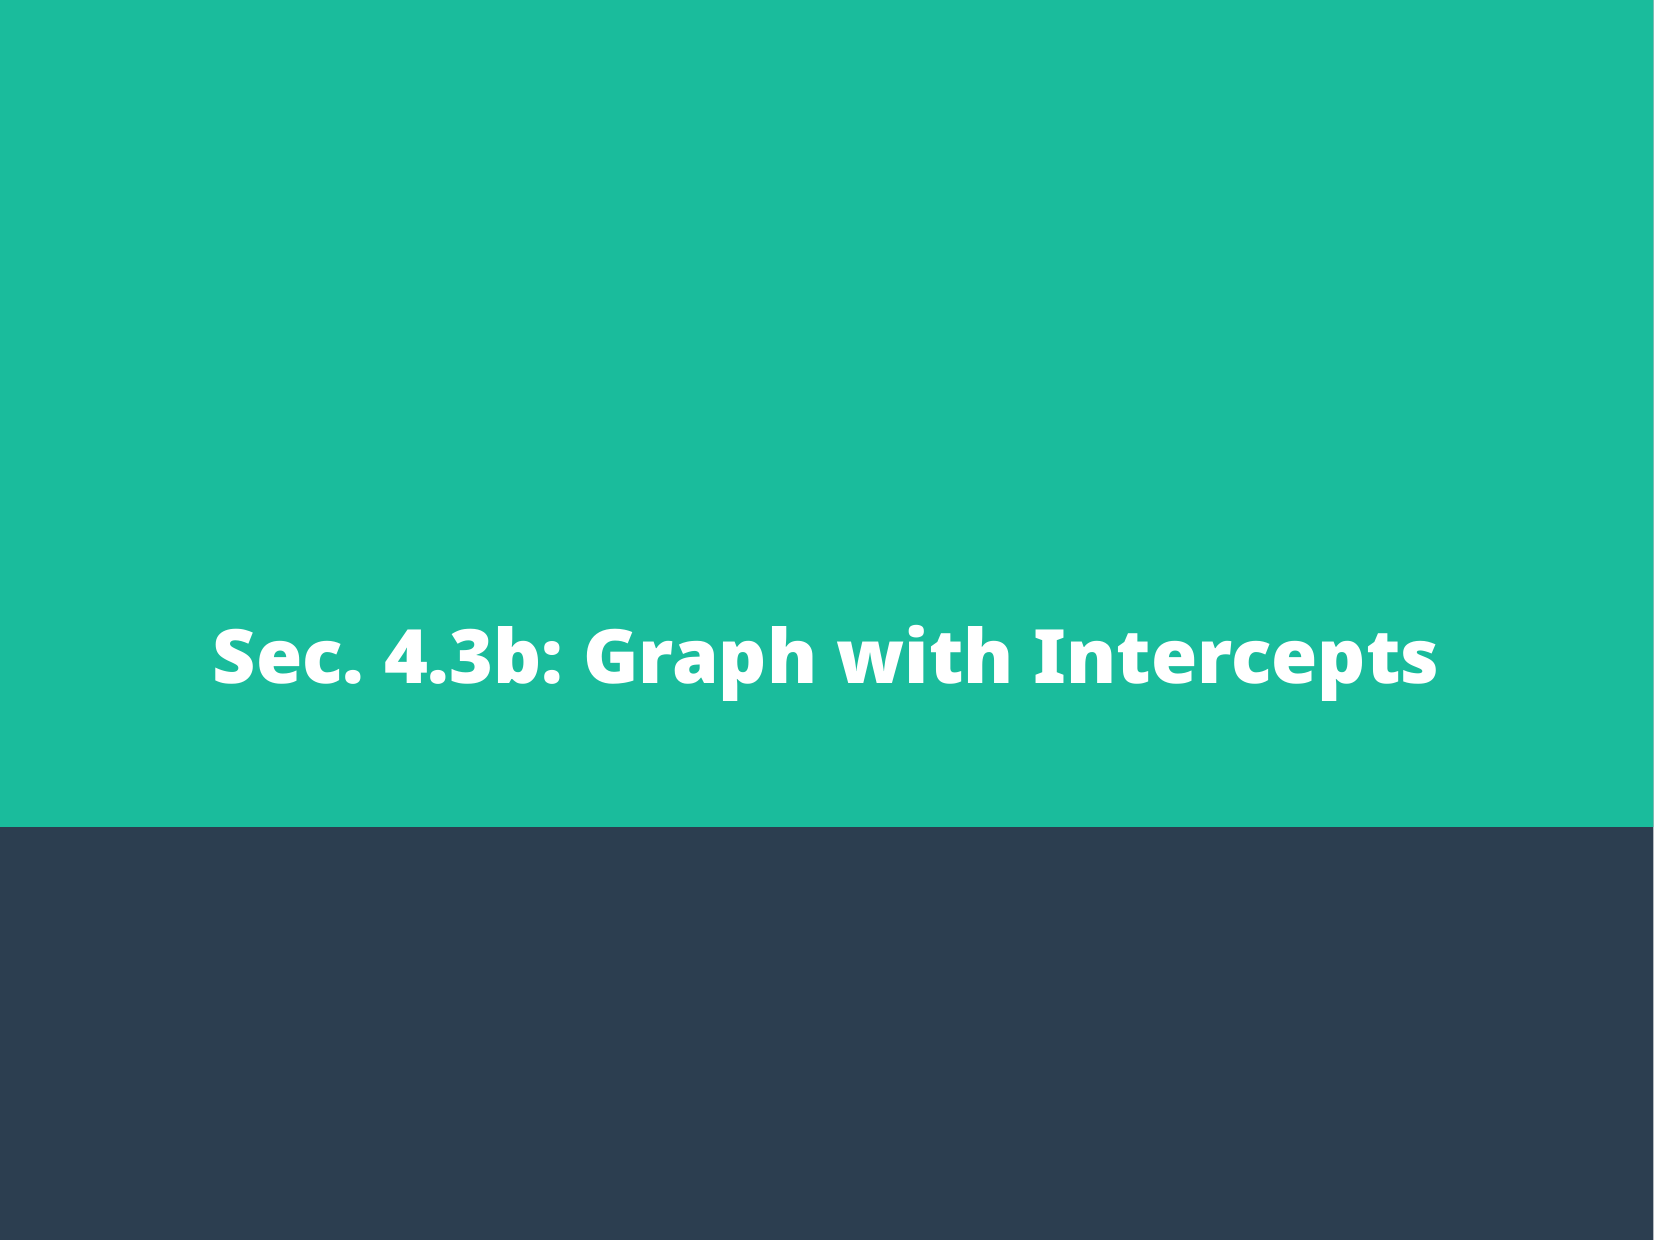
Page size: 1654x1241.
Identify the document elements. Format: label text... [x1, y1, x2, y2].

title Sec. 4.3b: Graph with Intercepts [59, 480, 1595, 778]
